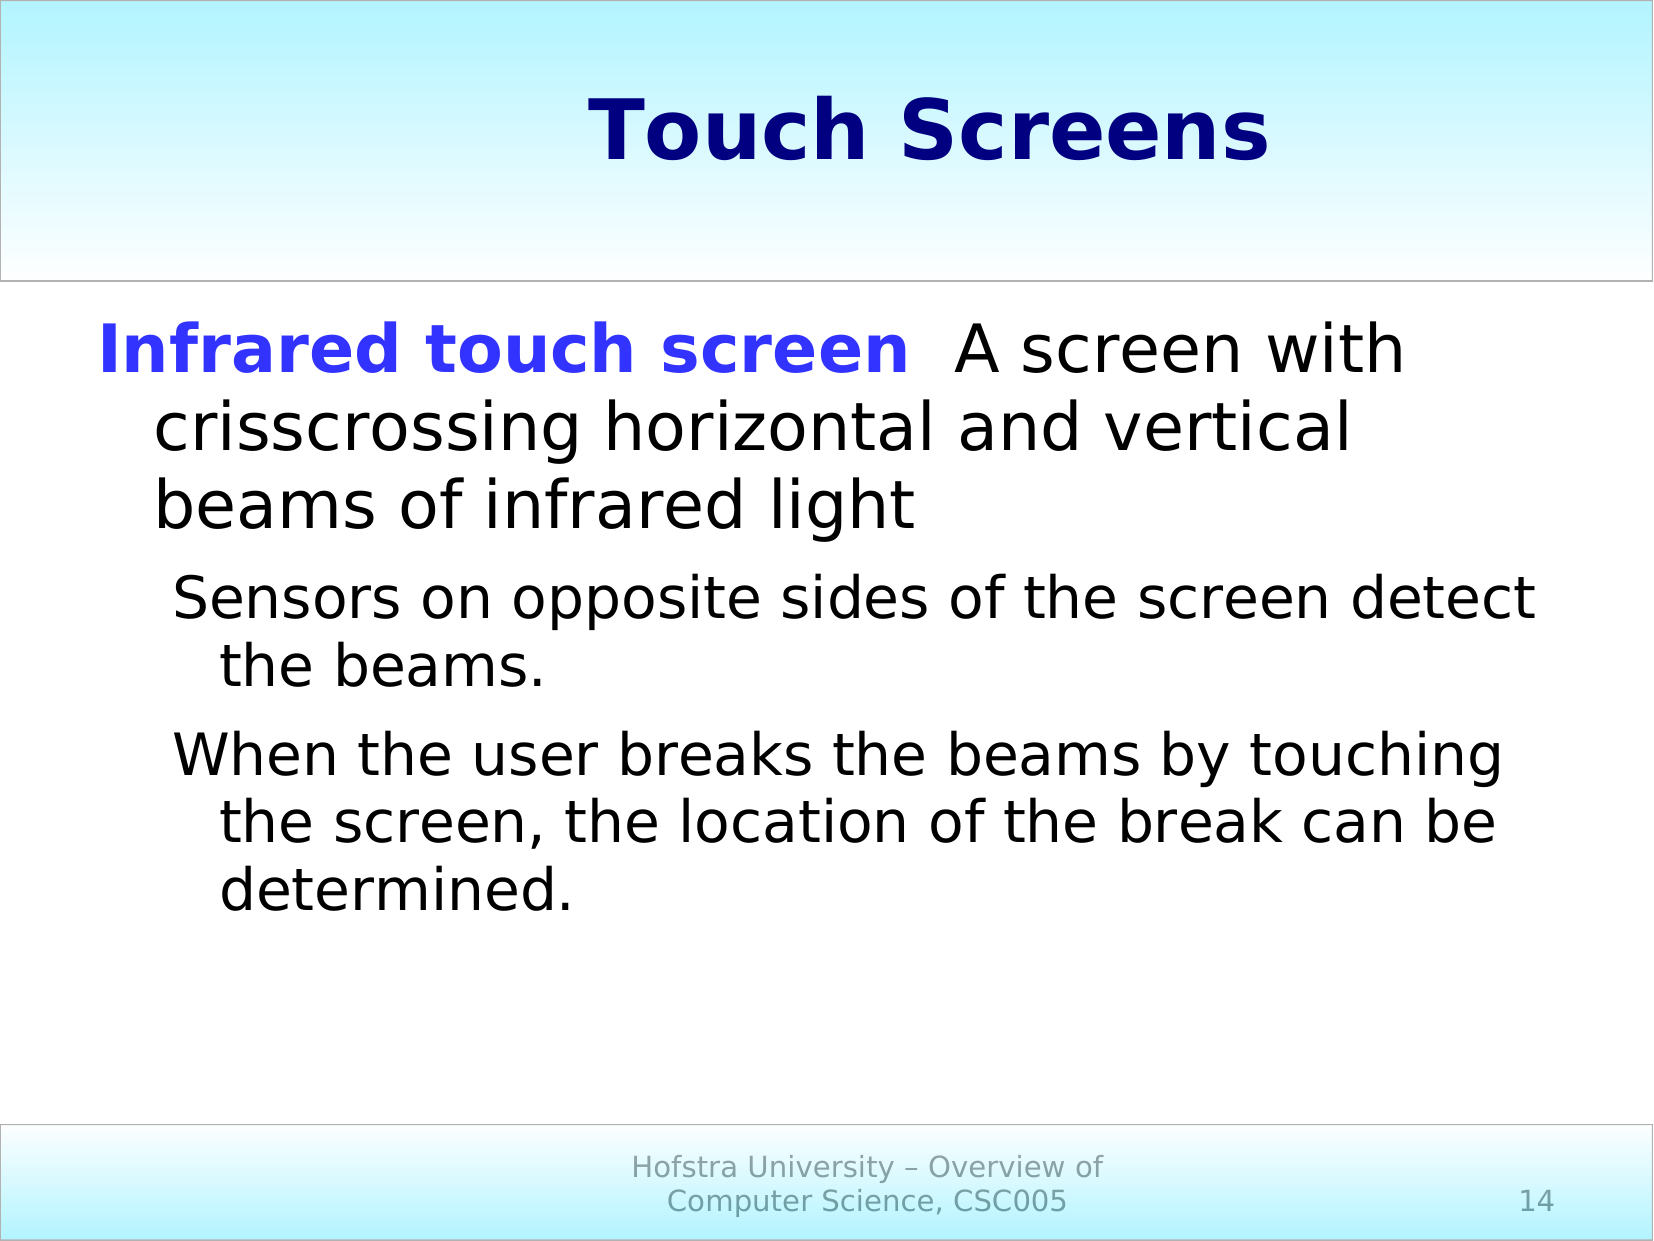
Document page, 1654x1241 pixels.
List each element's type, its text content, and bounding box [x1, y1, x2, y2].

list Infrared touch screen A screen with crisscrossing horizontal and vertical beams of infrared light Sensors on opposite sides of the screen detect the beams. When the user breaks the beams by touching the screen, the location of the break can be determined. [82, 303, 1571, 1158]
title Touch Screens [247, 27, 1612, 235]
